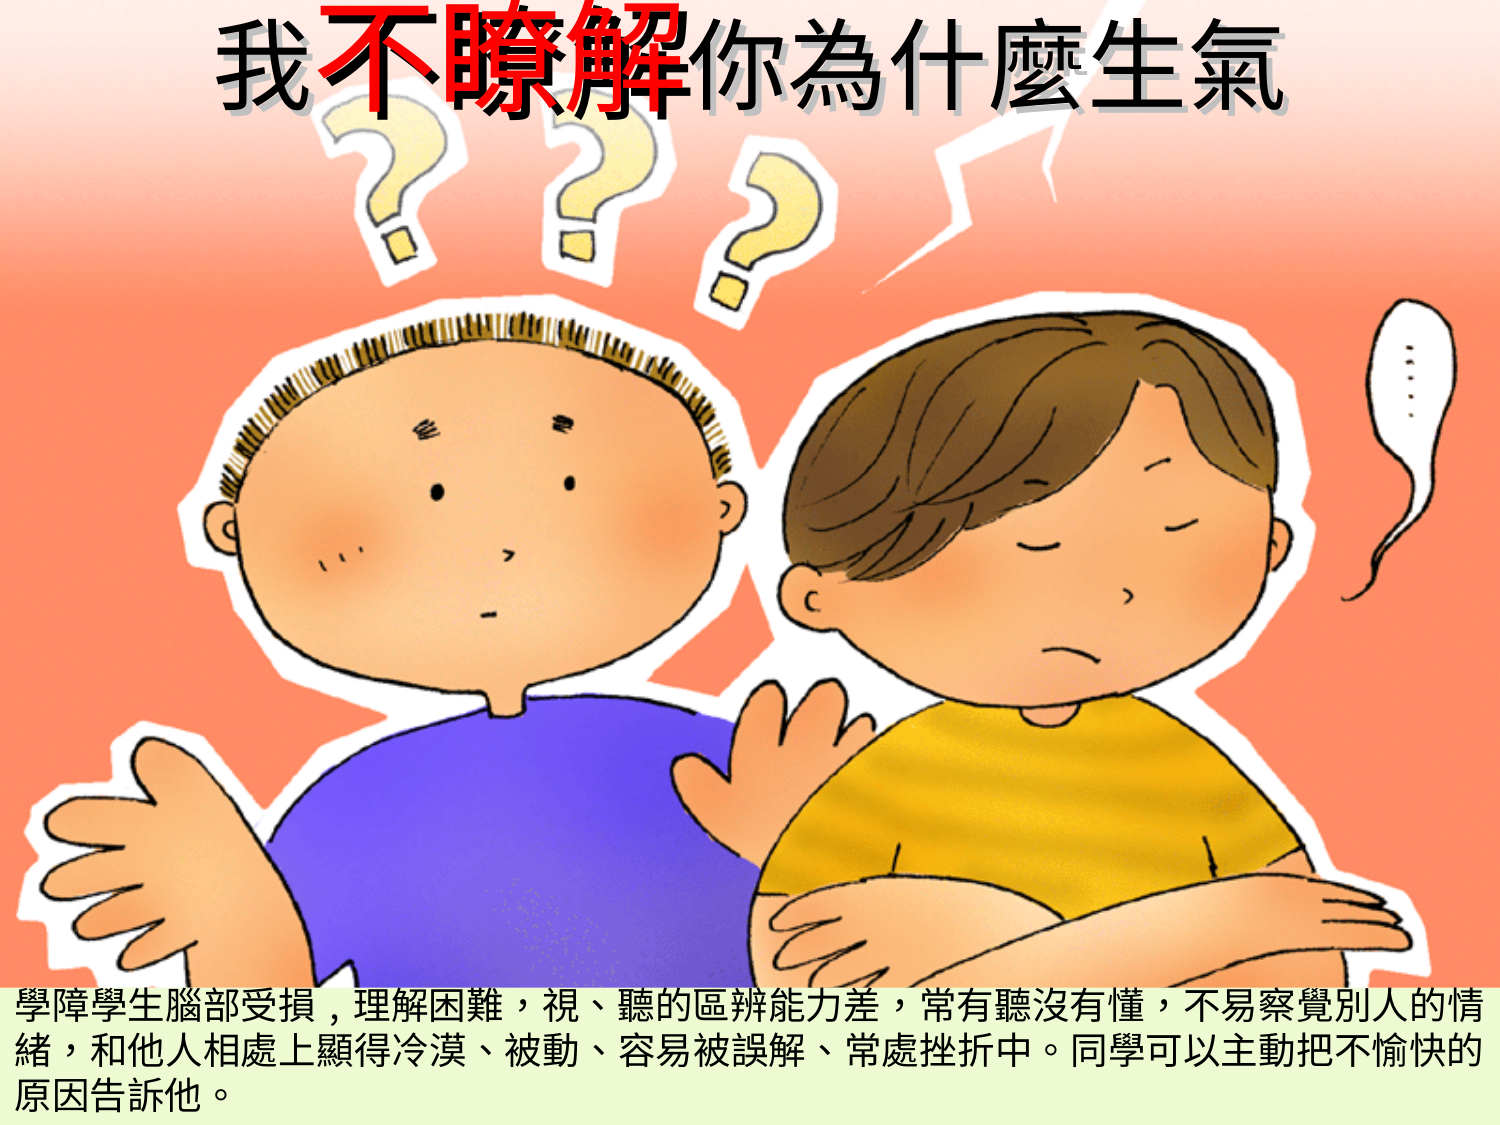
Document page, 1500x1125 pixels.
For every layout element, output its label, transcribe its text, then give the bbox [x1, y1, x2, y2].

subtitle 學障學生腦部受損,理解困難，視、聽的區辨能力差，常有聽沒有懂，不易察覺別人的情緒，和他人相處上顯得冷漠、被動、容易被誤解、常處挫折中。同學可以主動把不愉快的原因告訴他。 [0, 987, 1500, 1125]
picture [0, 0, 1500, 987]
title 我不瞭解你為什麼生氣 [187, 0, 1313, 138]
